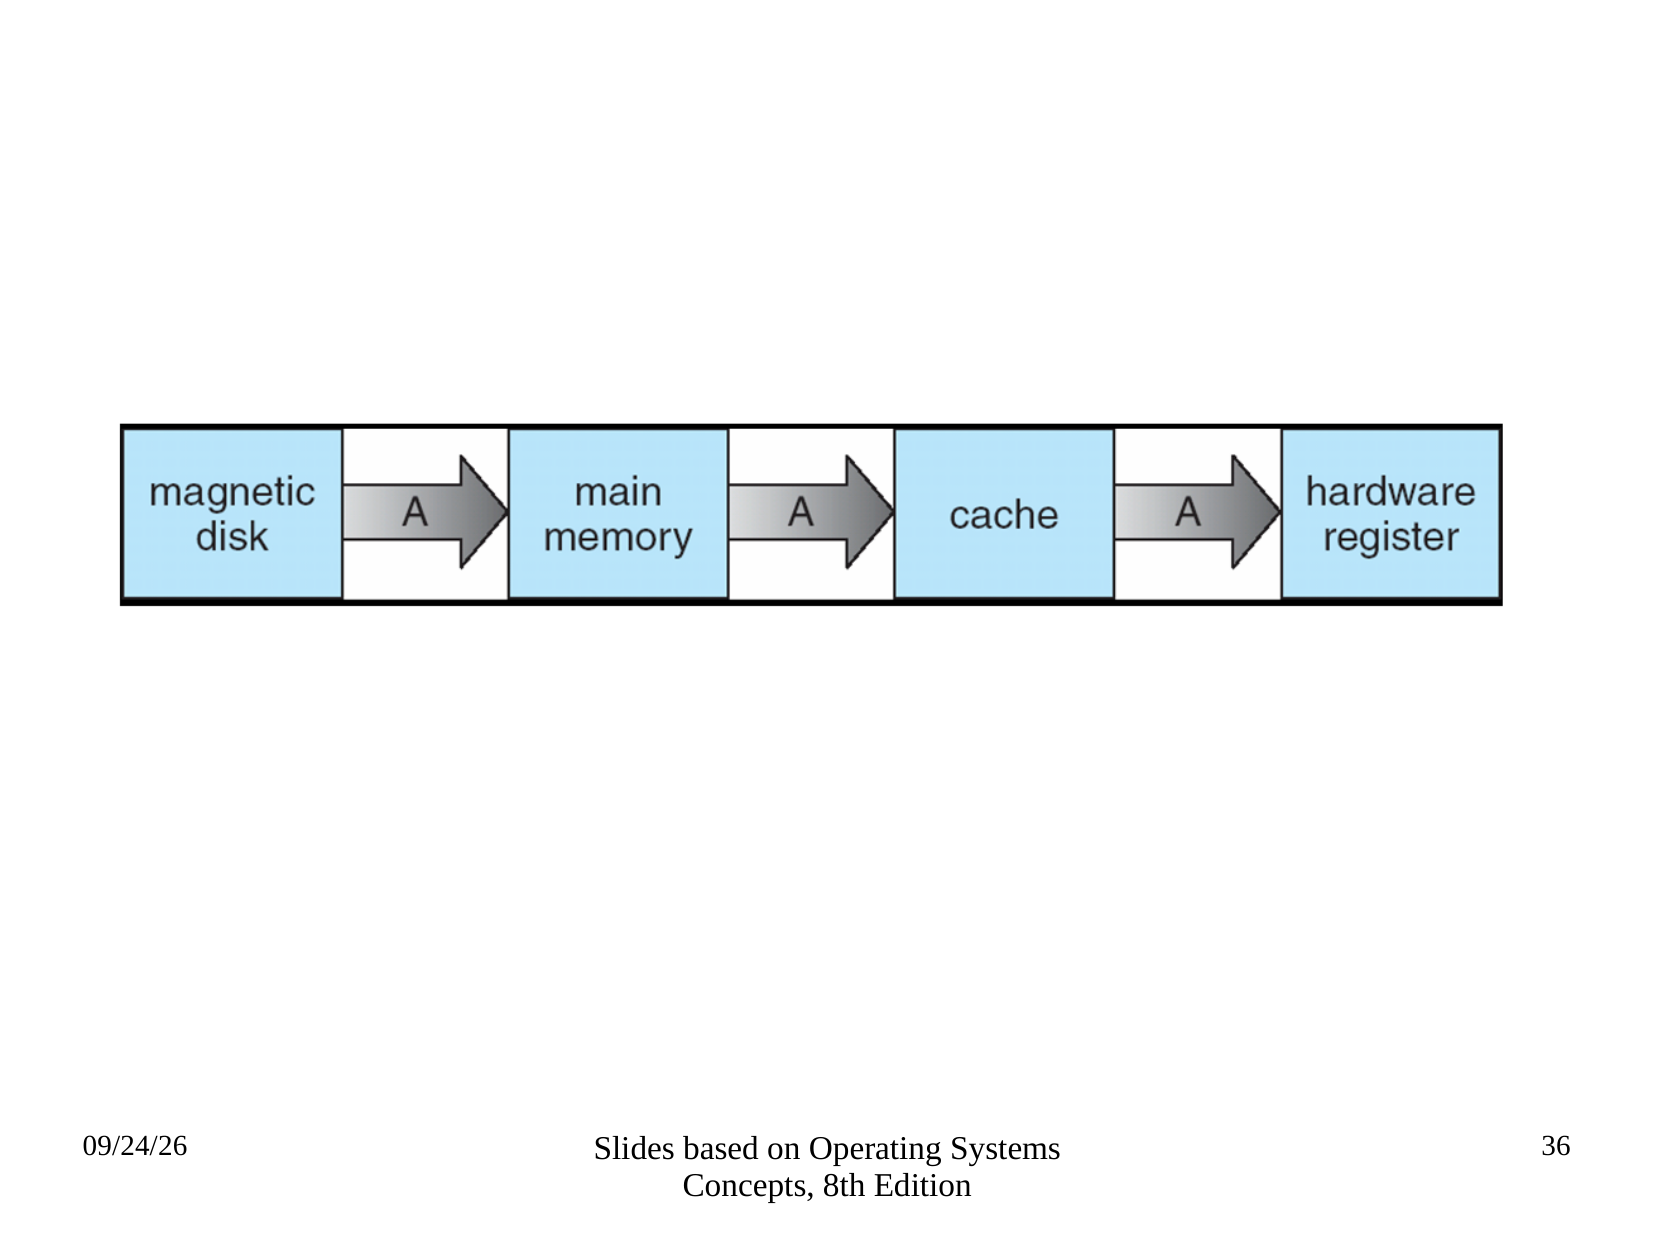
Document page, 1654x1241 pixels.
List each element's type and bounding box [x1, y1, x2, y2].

picture [110, 415, 1513, 615]
